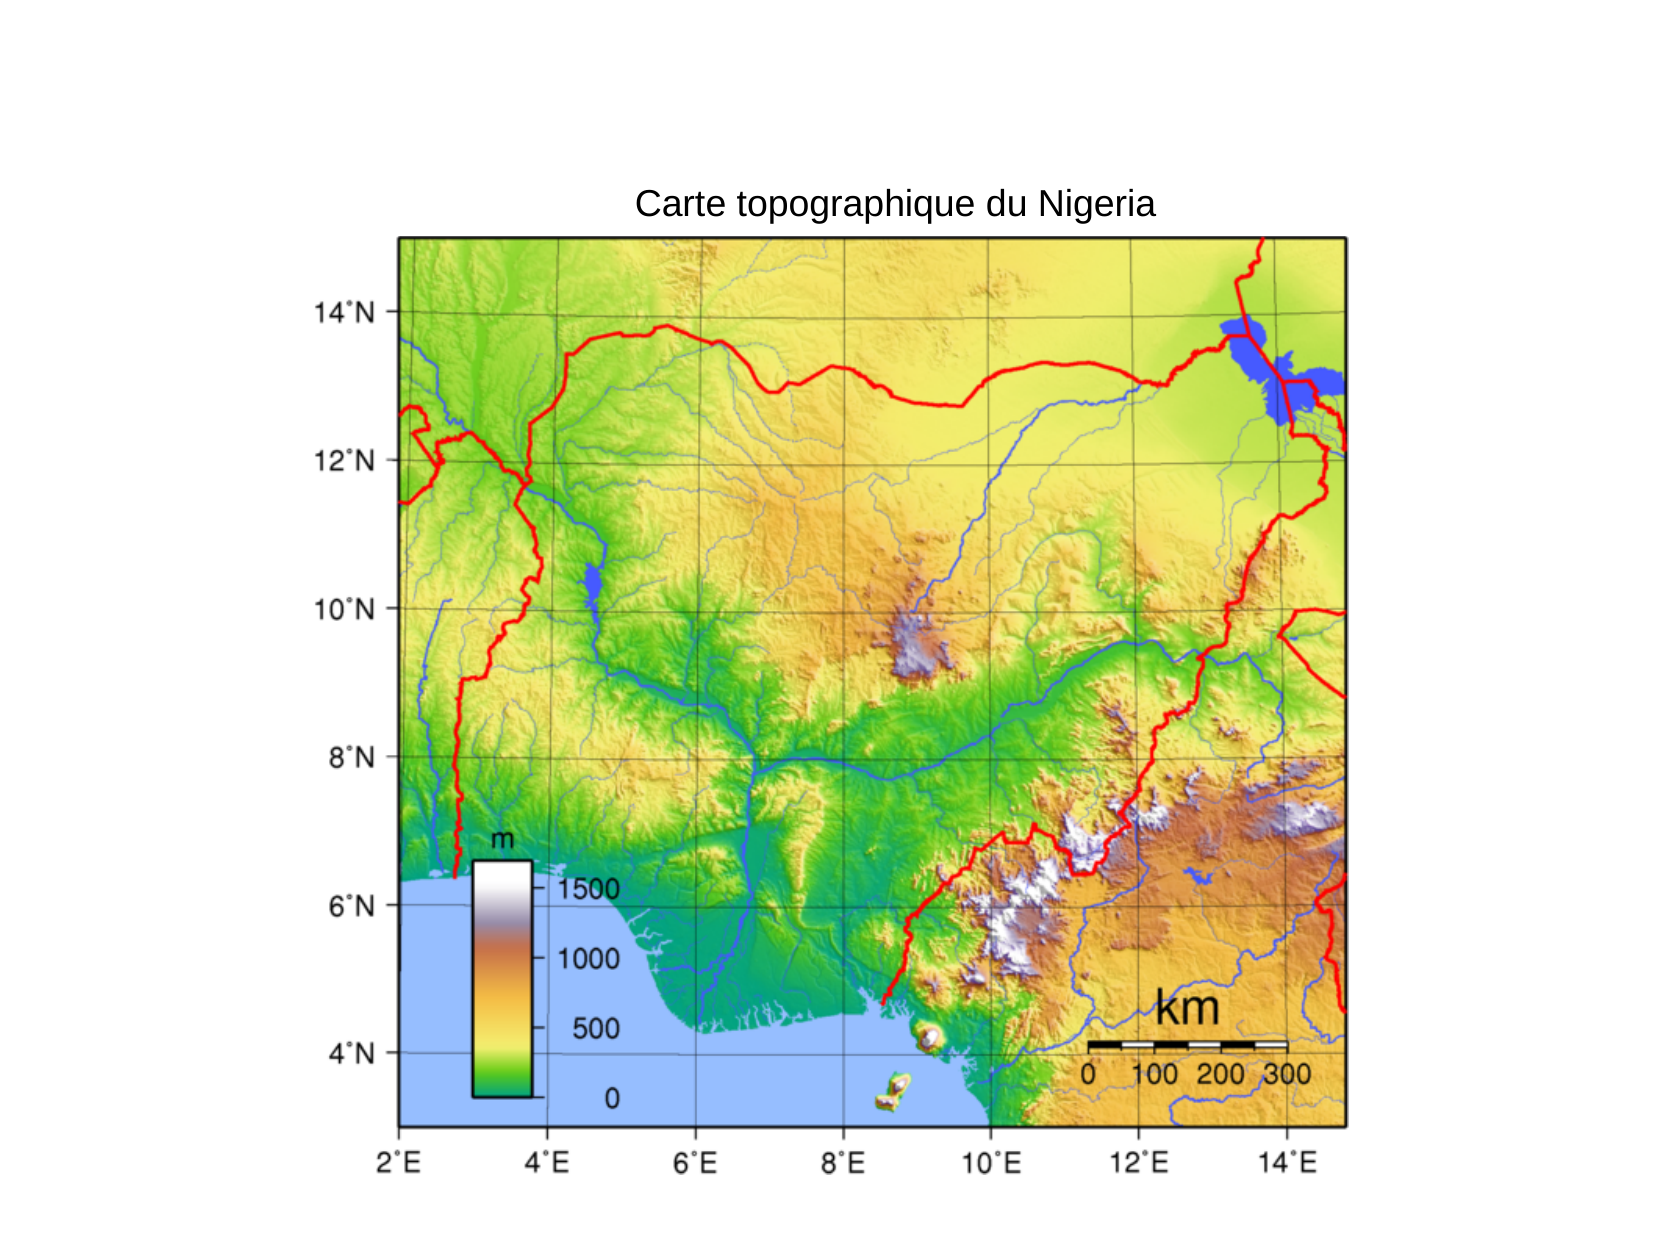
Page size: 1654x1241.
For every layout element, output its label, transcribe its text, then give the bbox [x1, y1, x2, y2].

text_box Carte topographique du Nigeria [620, 174, 1172, 232]
picture [314, 236, 1349, 1175]
